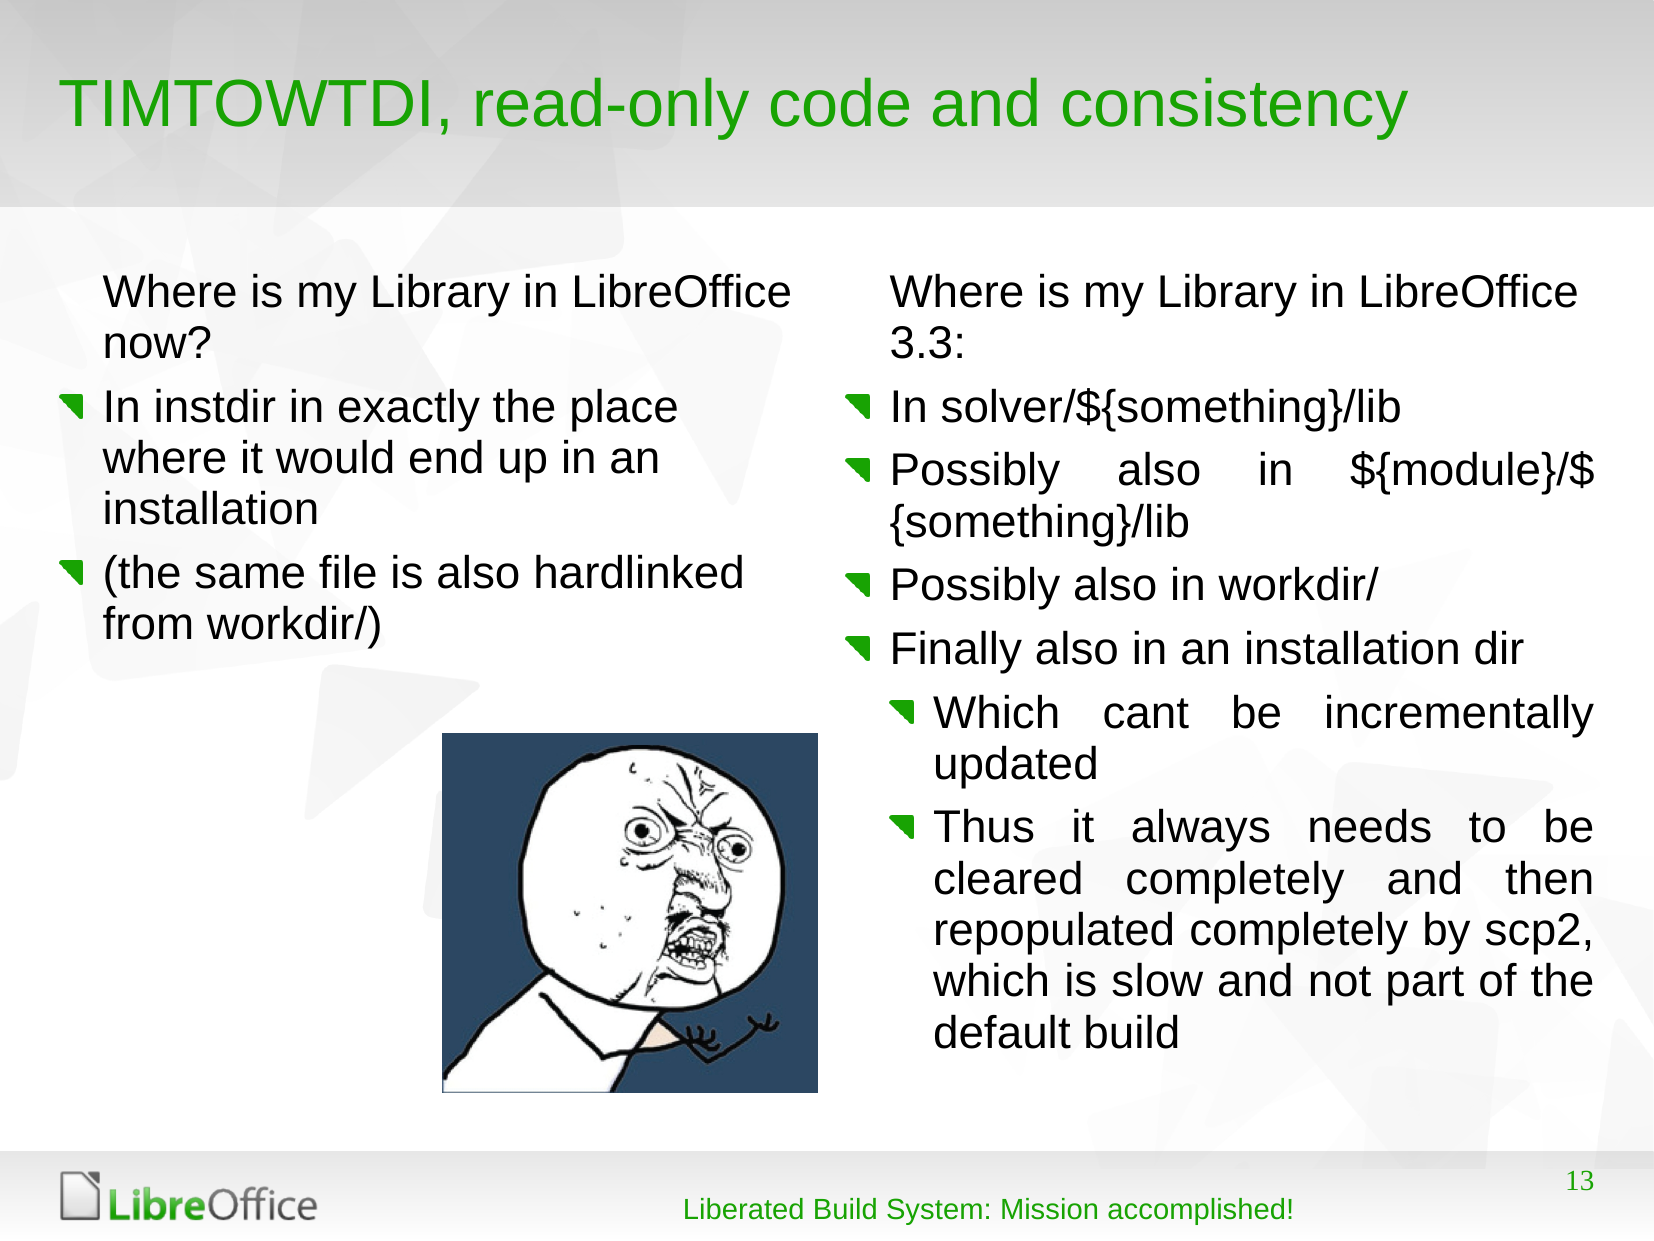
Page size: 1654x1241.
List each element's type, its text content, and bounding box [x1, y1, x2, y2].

picture [0, 0, 783, 931]
picture [41, 1152, 337, 1240]
picture [915, 548, 1654, 1169]
title TIMTOWTDI, read-only code and consistency [59, 29, 1595, 178]
list Where is my Library in LibreOffice now? In instdir in exactly the place where it would end up in an installation (the same file is also hardlinked from workdir/) [59, 265, 809, 986]
picture [442, 733, 818, 1093]
list Where is my Library in LibreOffice 3.3: In solver/${something}/lib Possibly also in ${module}/${something}/lib Possibly also in workdir/ Finally also in an installation dir Which cant be incrementally updated Thus it always needs to be cleared completely and then repopulated completely by scp2, which is slow and not part of the default build [845, 265, 1596, 1058]
